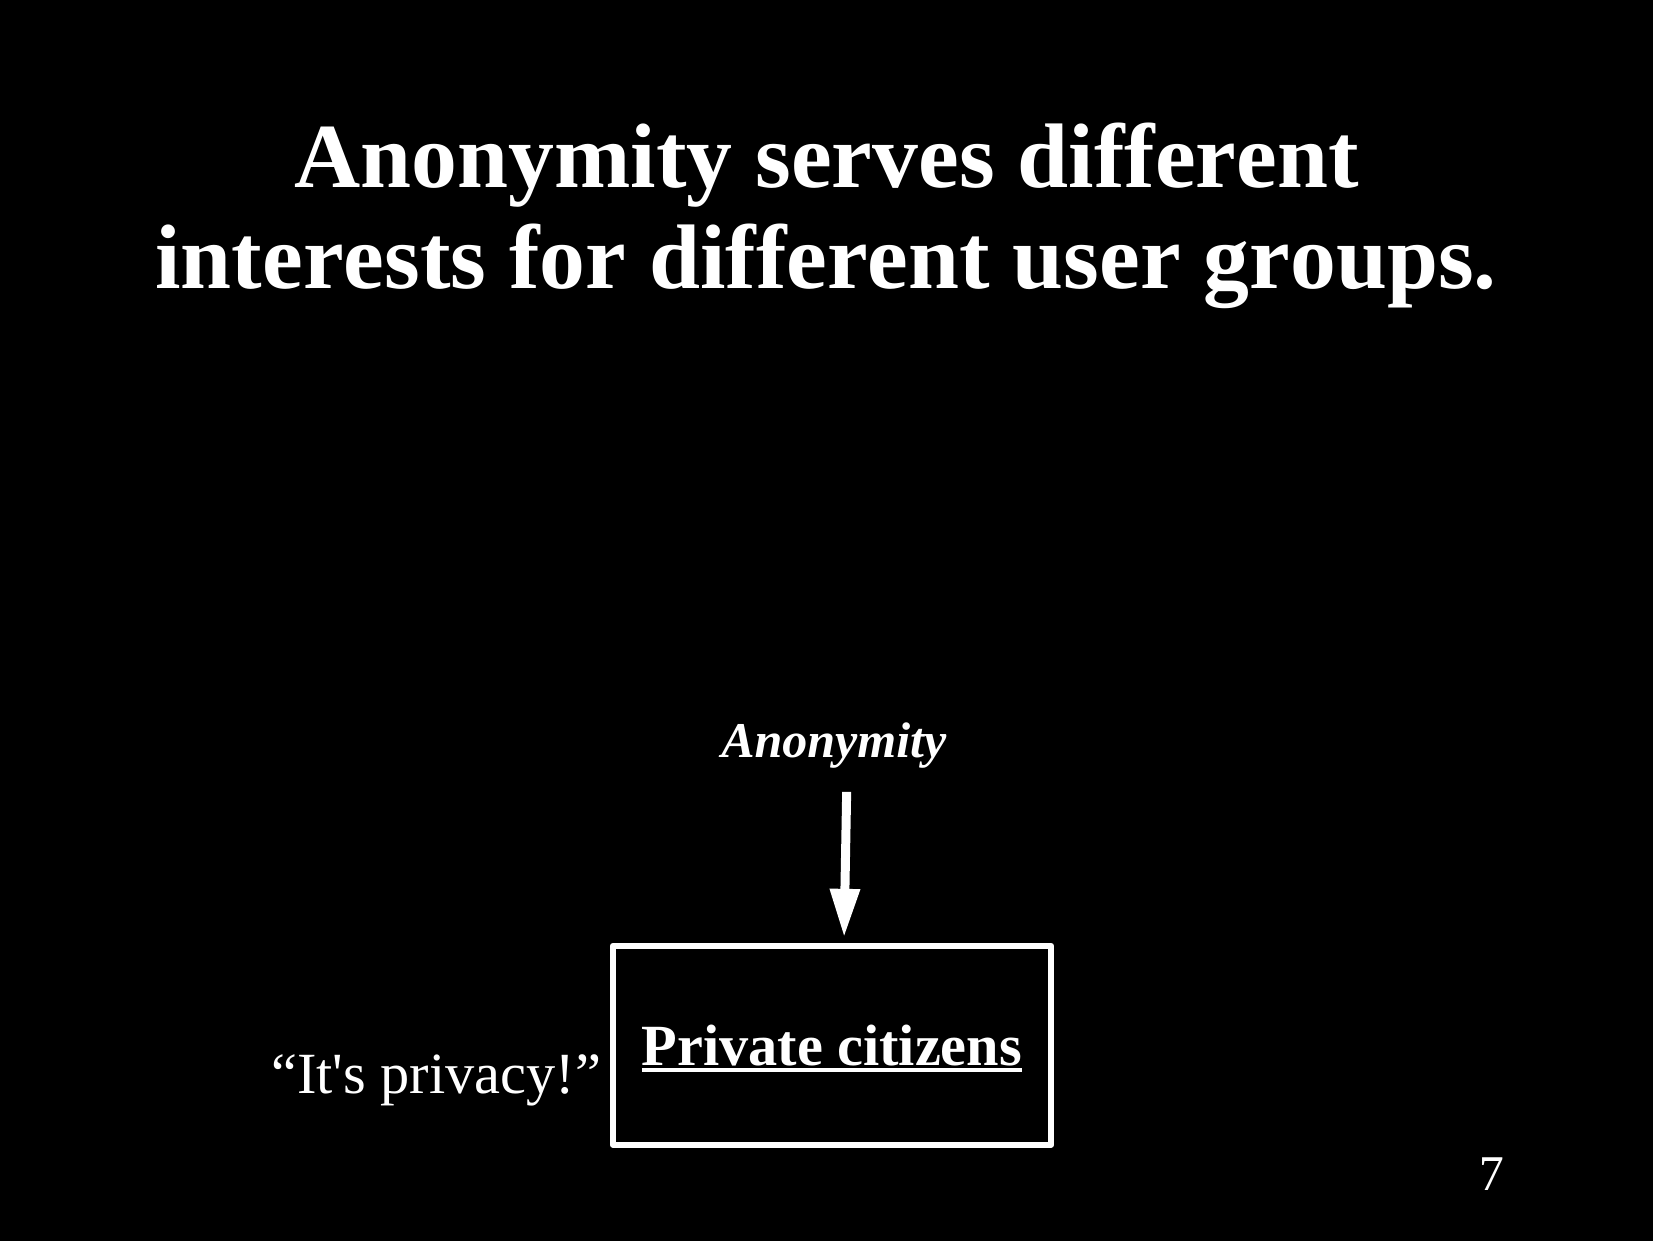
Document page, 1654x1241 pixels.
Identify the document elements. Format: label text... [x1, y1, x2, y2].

text_box Private citizens [612, 945, 1052, 1145]
text_box “It's privacy!” [271, 1041, 602, 1112]
title Anonymity serves different interests for different user groups. [121, 87, 1534, 327]
text_box Anonymity [632, 668, 1036, 813]
